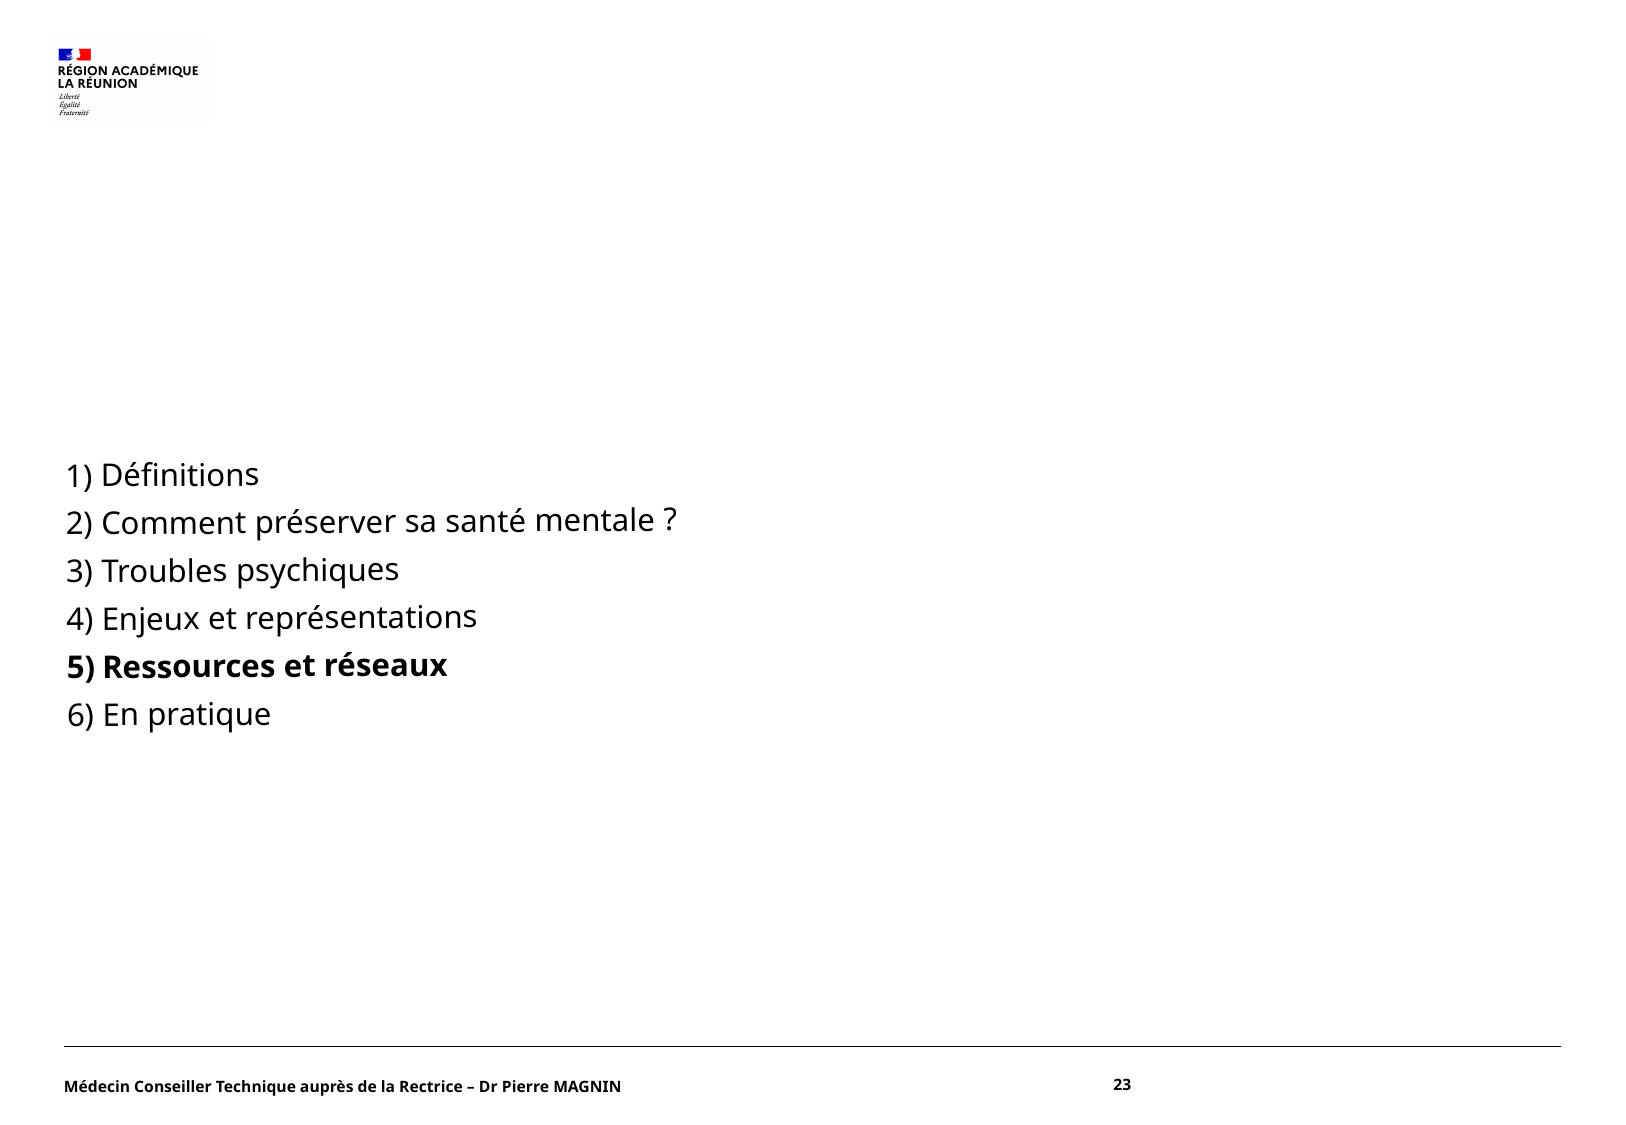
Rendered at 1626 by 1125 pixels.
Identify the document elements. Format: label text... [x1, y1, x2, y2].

picture [47, 37, 211, 127]
text_box Médecin Conseiller Technique auprès de la Rectrice – Dr Pierre MAGNIN [64, 1046, 1114, 1125]
text_box 33 [1114, 1046, 1354, 1125]
list Définitions Comment préserver sa santé mentale ? Troubles psychiques Enjeux et représentations Ressources et réseaux En pratique [64, 301, 1562, 1033]
